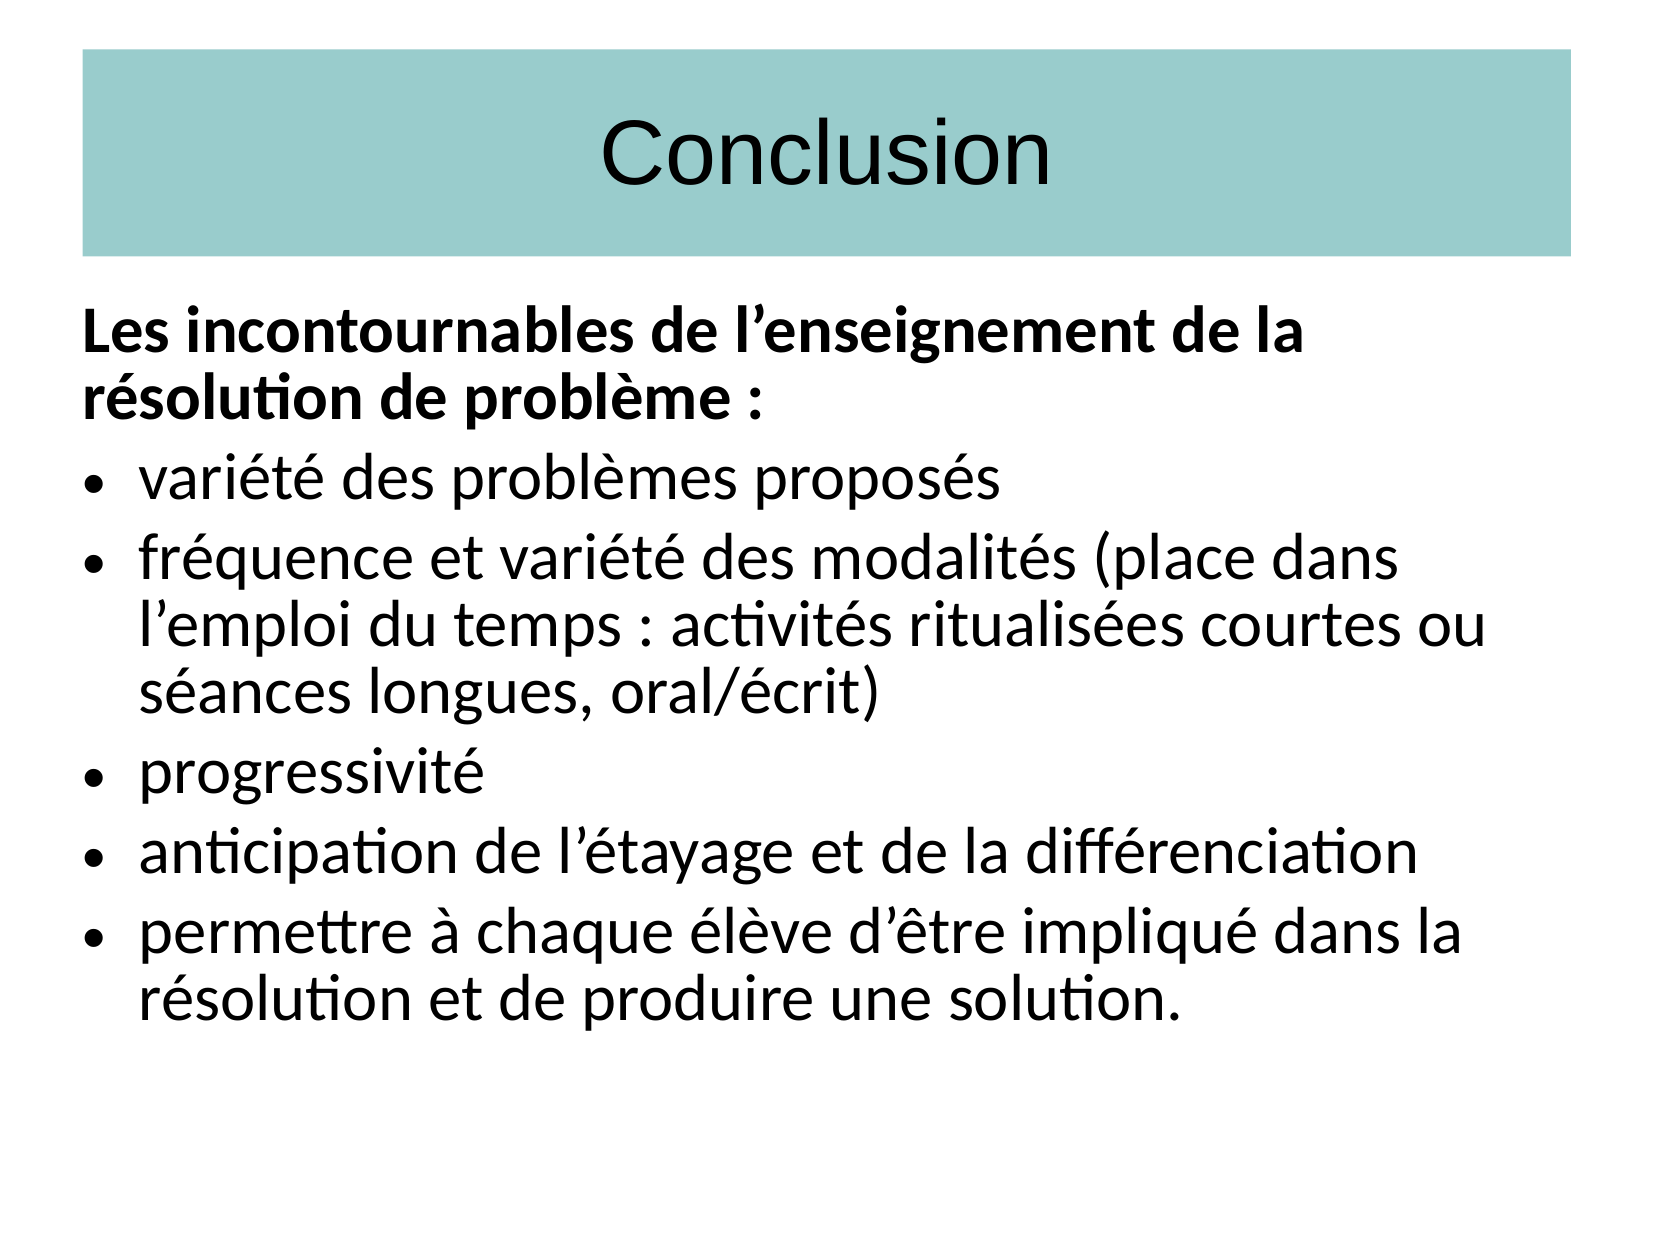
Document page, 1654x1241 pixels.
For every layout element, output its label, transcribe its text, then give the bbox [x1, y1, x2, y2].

title Conclusion [82, 49, 1571, 257]
list Les incontournables de l’enseignement de la résolution de problème : variété des problèmes proposés fréquence et variété des modalités (place dans l’emploi du temps : activités ritualisées courtes ou séances longues, oral/écrit) progressivité anticipation de l’étayage et de la différenciation permettre à chaque élève d’être impliqué dans la résolution et de produire une solution. [67, 295, 1595, 1241]
